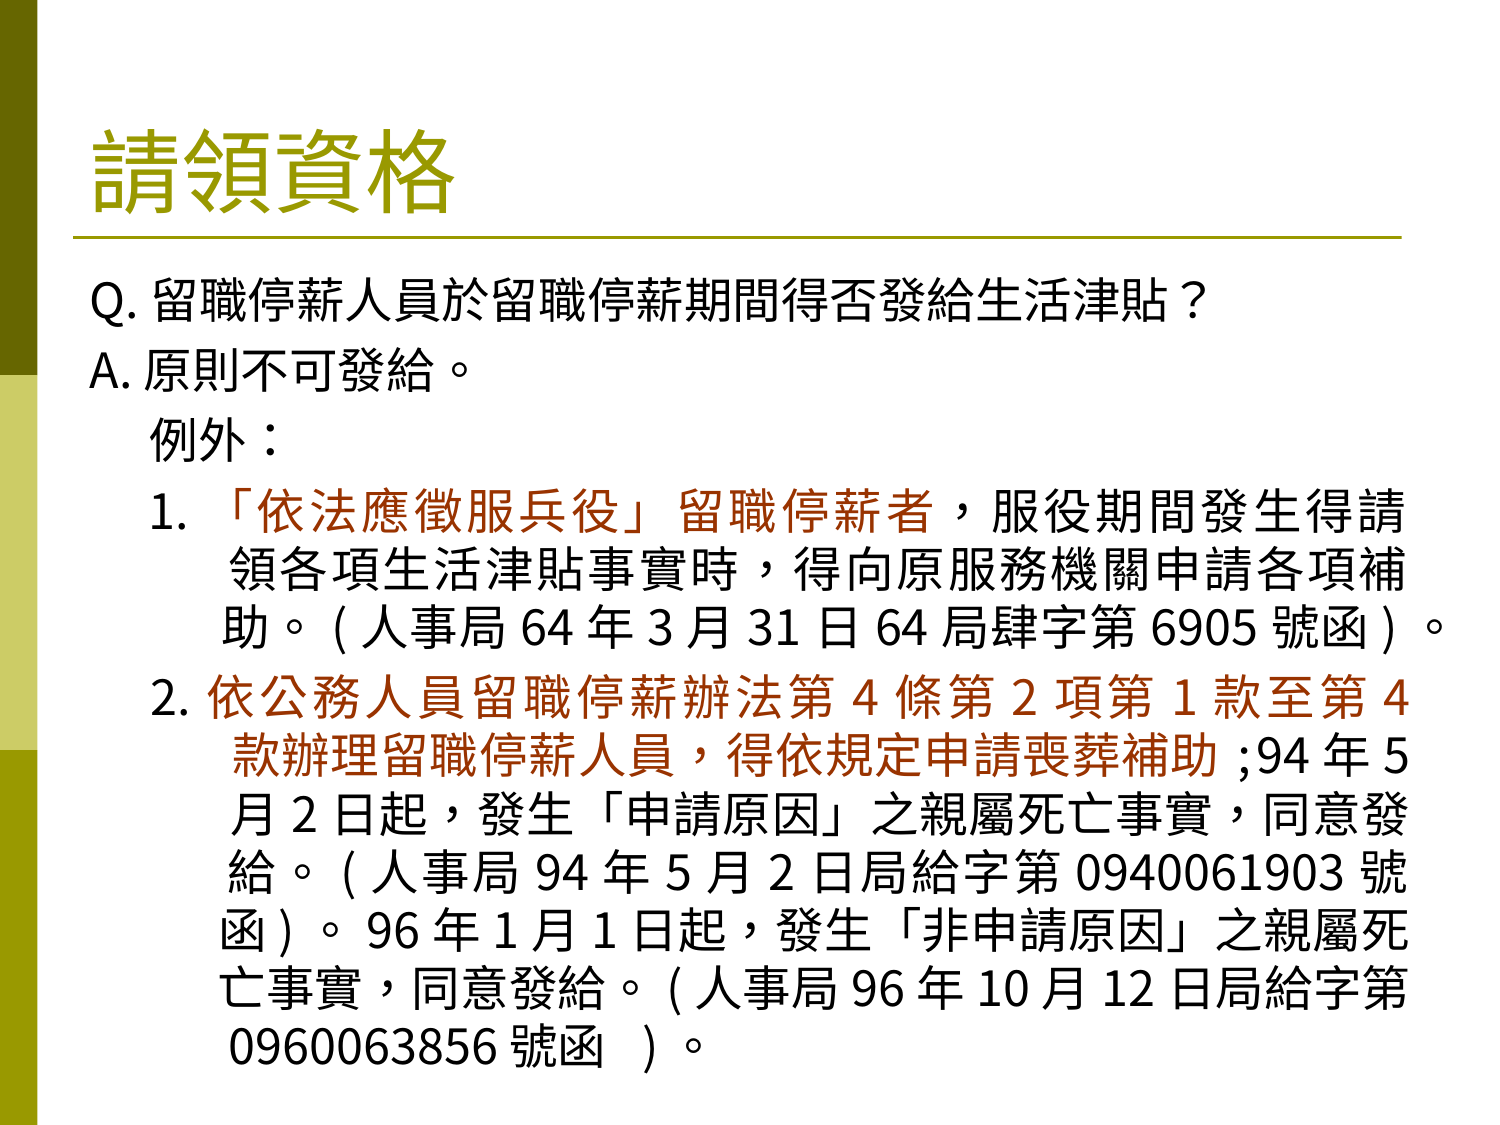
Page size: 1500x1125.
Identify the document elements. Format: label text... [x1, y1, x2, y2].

list Q.留職停薪人員於留職停薪期間得否發給生活津貼？ A.原則不可發給。 例外： 1.「依法應徵服兵役」留職停薪者，服役期間發生得請 領各項生活津貼事實時，得向原服務機關申請各項補 助。(人事局64年3月31日64局肆字第6905號函)。 2.依公務人員留職停薪辦法第4條第2項第1款至第4 款辦理留職停薪人員，得依規定申請喪葬補助;94年5 月2日起，發生「申請原因」之親屬死亡事實，同意發 給。(人事局94年5月2日局給字第0940061903號 函)。96年1月1日起，發生「非申請原因」之親屬死 亡事實，同意發給。(人事局96年10月12日局給字第 0960063856號函 )。 [75, 262, 1426, 1125]
title 請領資格 [75, 45, 1426, 233]
